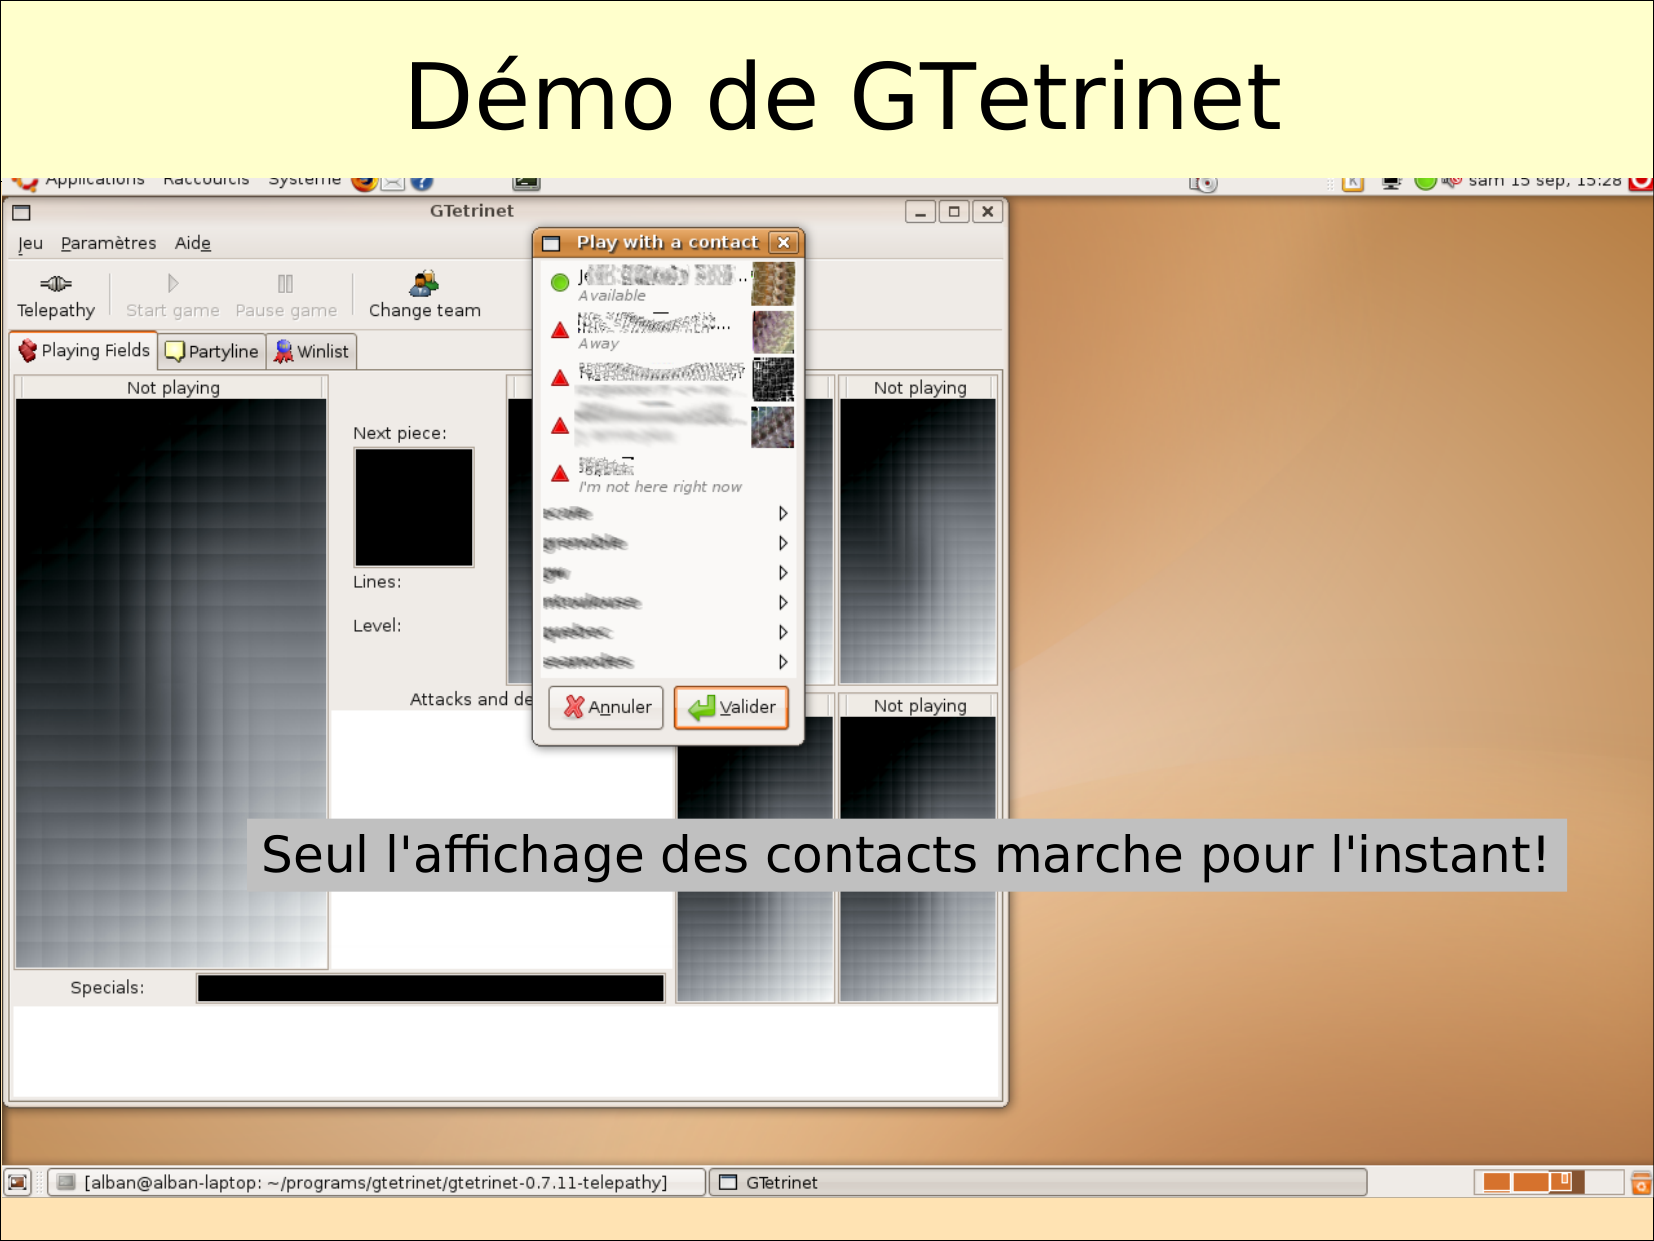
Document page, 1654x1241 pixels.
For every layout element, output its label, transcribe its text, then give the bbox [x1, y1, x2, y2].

picture [2, 178, 1654, 1212]
title Démo de GTetrinet [135, 43, 1552, 151]
text_box Seul l'affichage des contacts marche pour l'instant! [247, 818, 1541, 892]
